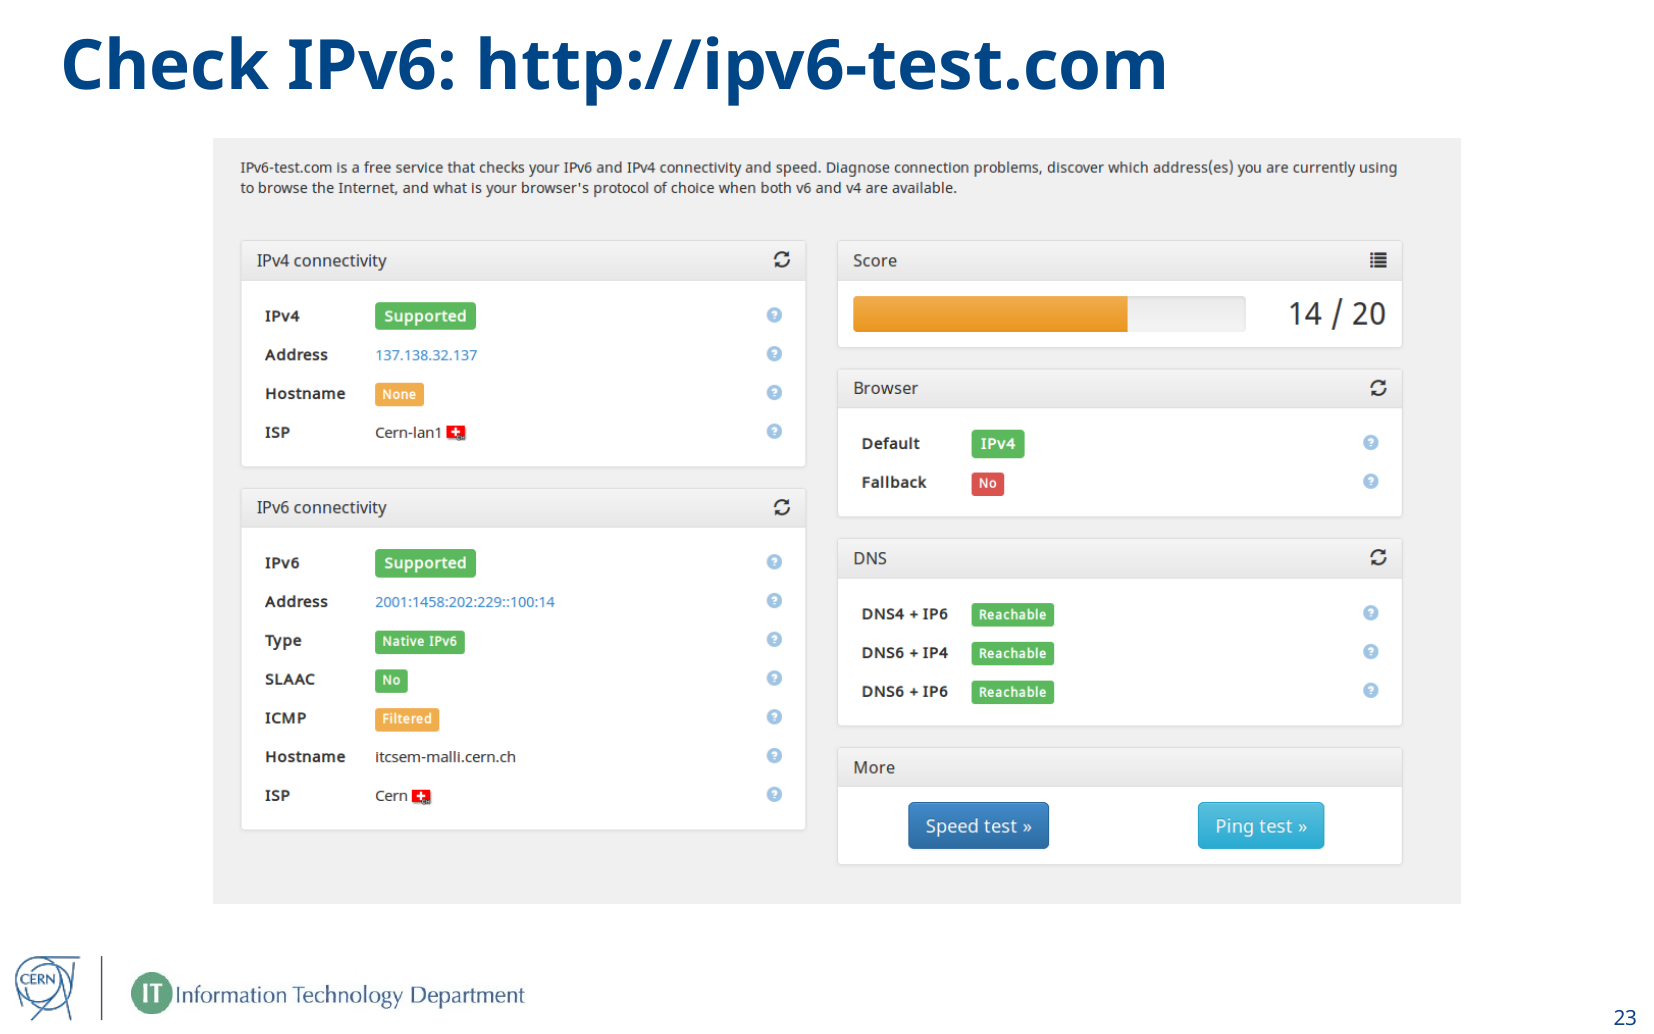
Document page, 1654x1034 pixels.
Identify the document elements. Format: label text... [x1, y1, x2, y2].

title Check IPv6: http://ipv6-test.com [60, 0, 1528, 138]
picture [131, 972, 774, 1014]
picture [213, 138, 1461, 904]
picture [17, 985, 59, 1001]
picture [16, 985, 64, 1032]
